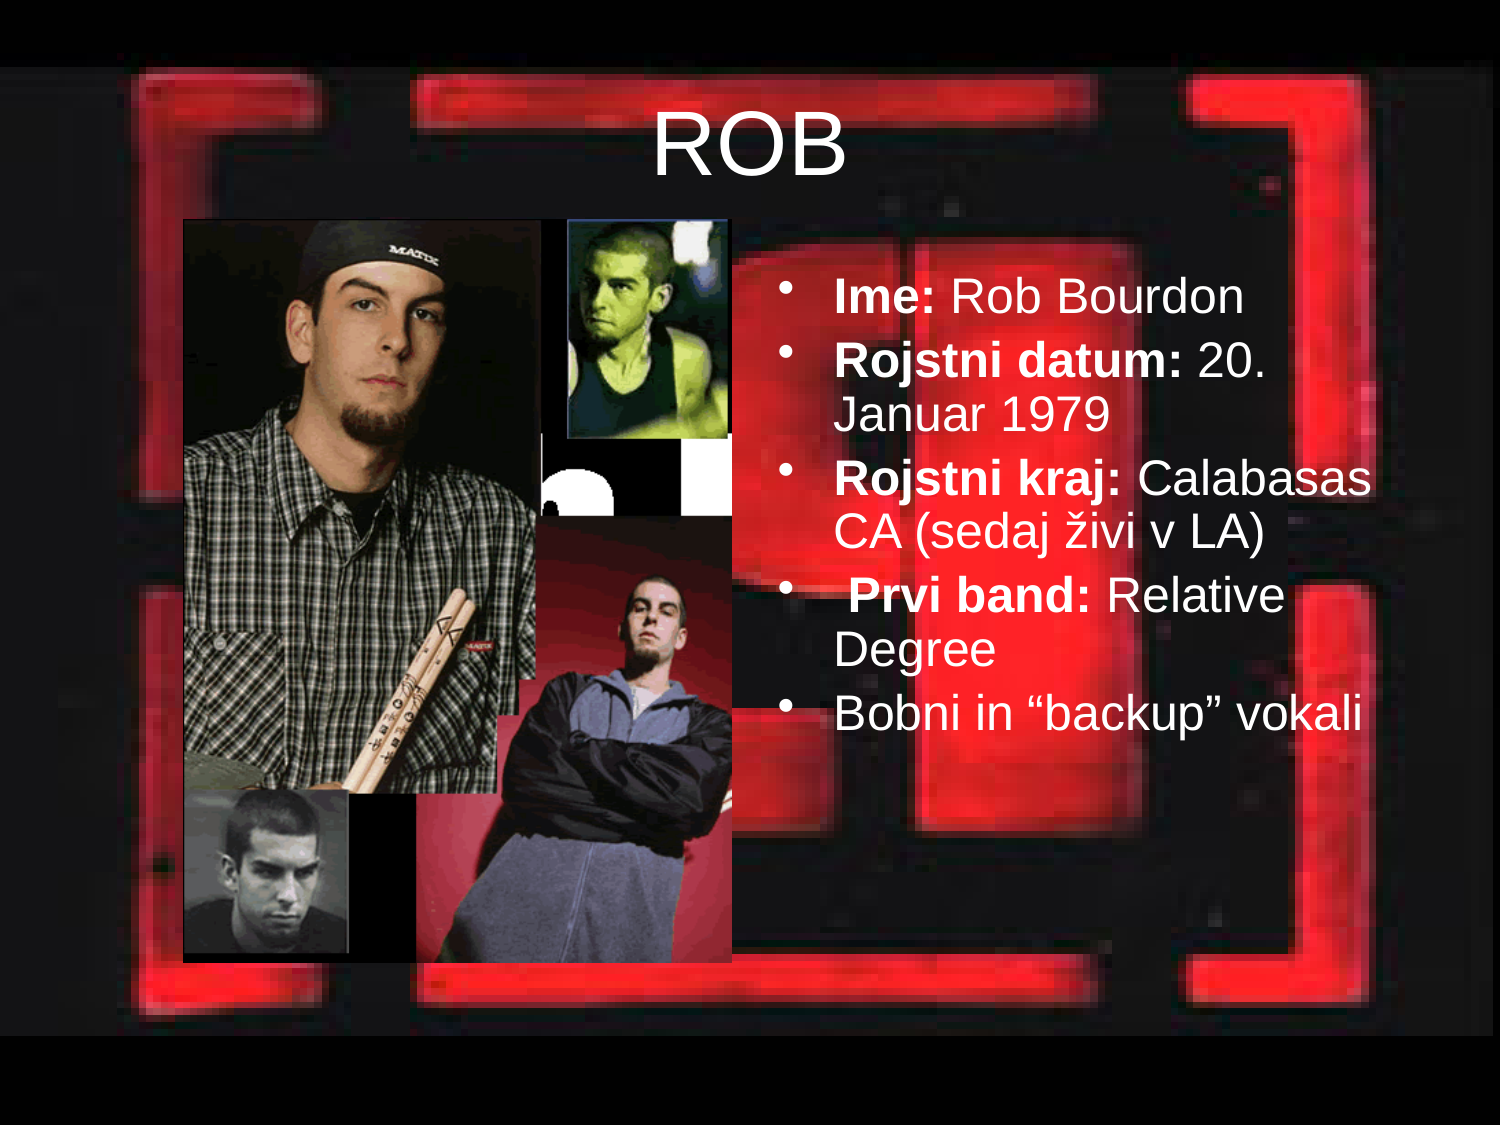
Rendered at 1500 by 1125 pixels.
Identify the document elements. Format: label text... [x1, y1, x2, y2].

picture [0, 0, 1500, 1125]
title ROB [75, 45, 1425, 233]
list Ime: Rob Bourdon Rojstni datum: 20. Januar 1979 Rojstni kraj: Calabasas CA (sedaj živi v LA) Prvi band: Relative Degree Bobni in “backup” vokali [762, 262, 1425, 1005]
